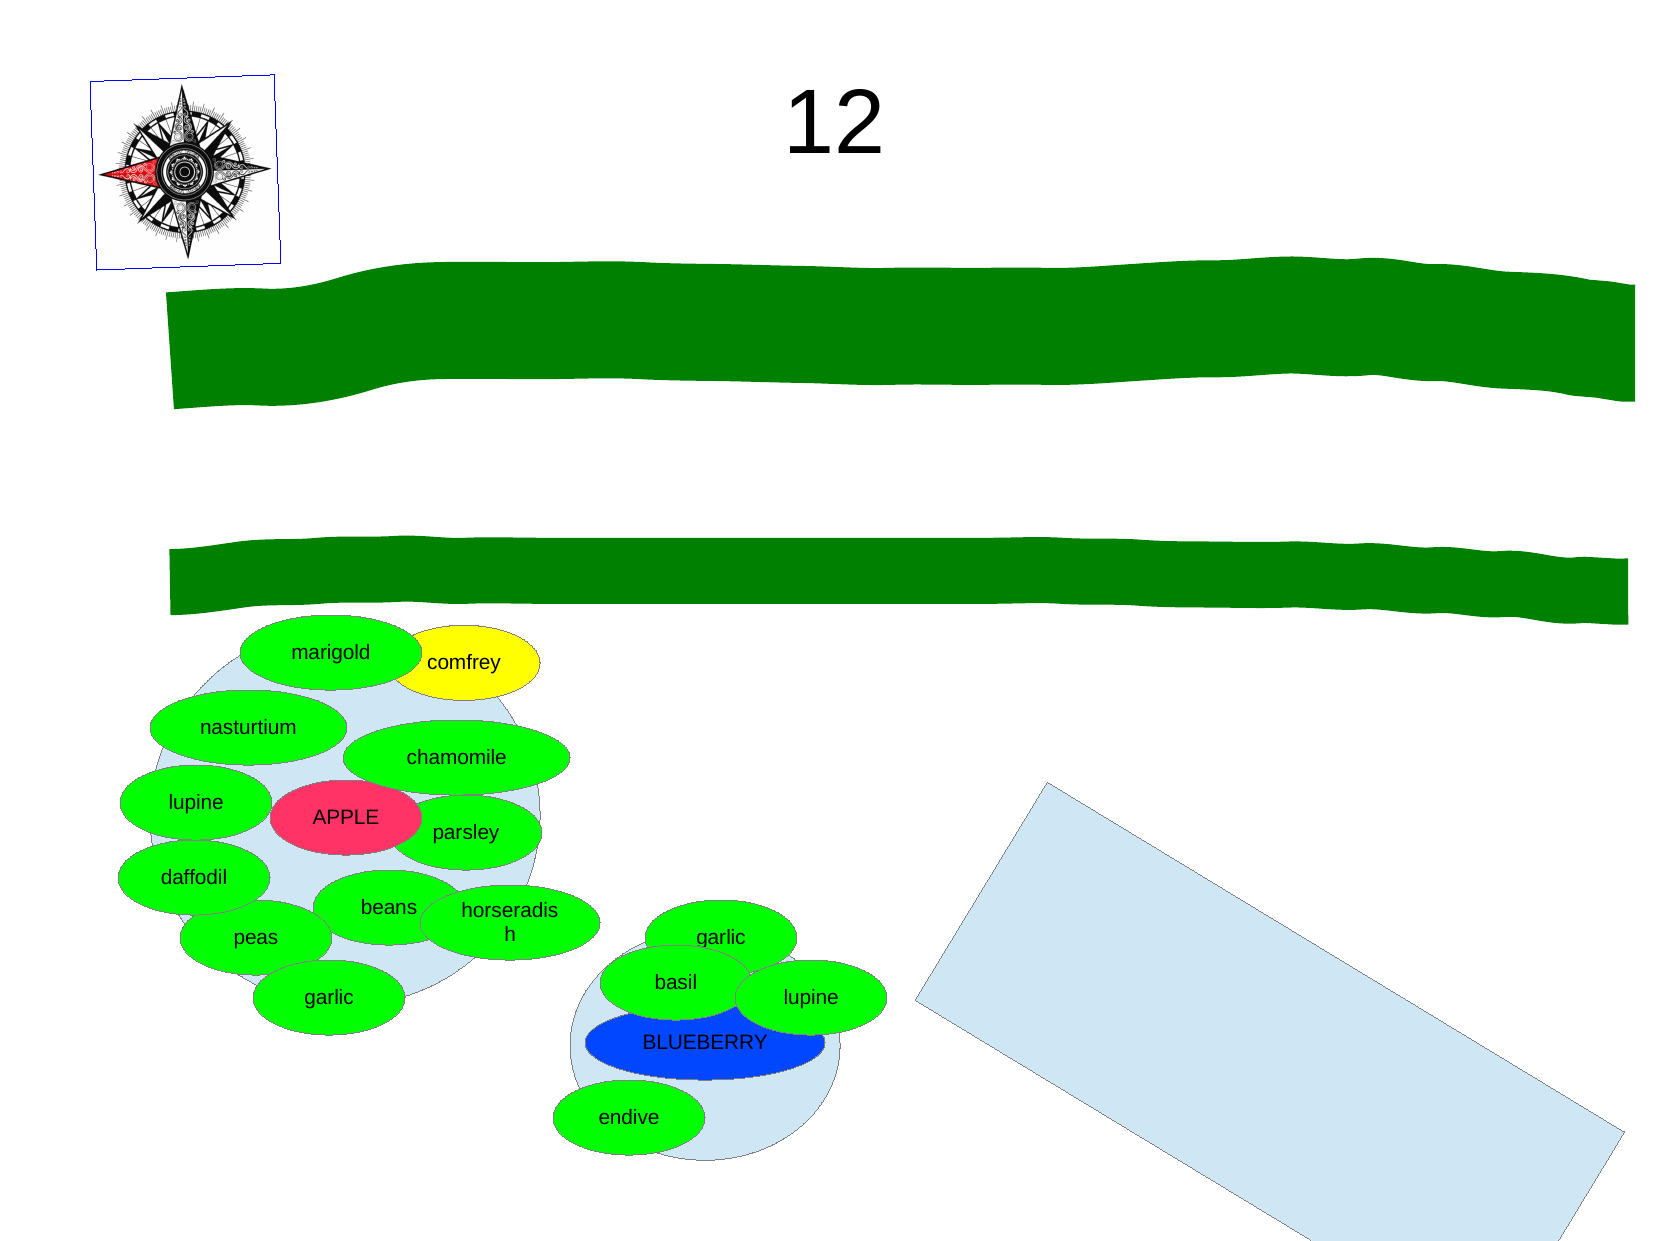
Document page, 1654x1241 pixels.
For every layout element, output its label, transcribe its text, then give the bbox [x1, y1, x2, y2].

text_box [150, 833, 178, 845]
text_box garlic [645, 900, 797, 973]
text_box marigold [240, 615, 422, 691]
text_box BLUEBERRY [585, 1006, 826, 1081]
text_box [155, 655, 517, 807]
text_box beans [313, 870, 458, 946]
picture [90, 74, 281, 271]
text_box lupine [735, 960, 887, 1036]
text_box [237, 974, 266, 985]
title 12 [90, 17, 1579, 226]
text_box [915, 782, 1625, 1241]
text_box daffodil [118, 840, 271, 916]
text_box garlic [253, 960, 406, 1036]
text_box parsley [395, 795, 542, 871]
text_box [614, 941, 647, 960]
text_box peas [180, 900, 332, 976]
text_box [570, 965, 841, 1161]
text_box [212, 813, 538, 912]
text_box endive [553, 1080, 706, 1156]
text_box [319, 933, 475, 997]
text_box comfrey [396, 625, 541, 701]
text_box [779, 955, 796, 963]
text_box chamomile [343, 720, 571, 796]
text_box [402, 791, 448, 803]
text_box basil [600, 945, 750, 1021]
text_box nasturtium [150, 690, 347, 766]
text_box [484, 785, 541, 822]
text_box [178, 915, 192, 924]
text_box APPLE [270, 780, 422, 856]
title 12 [90, 110, 95, 226]
text_box lupine [120, 765, 272, 840]
text_box horseradish [419, 885, 601, 961]
